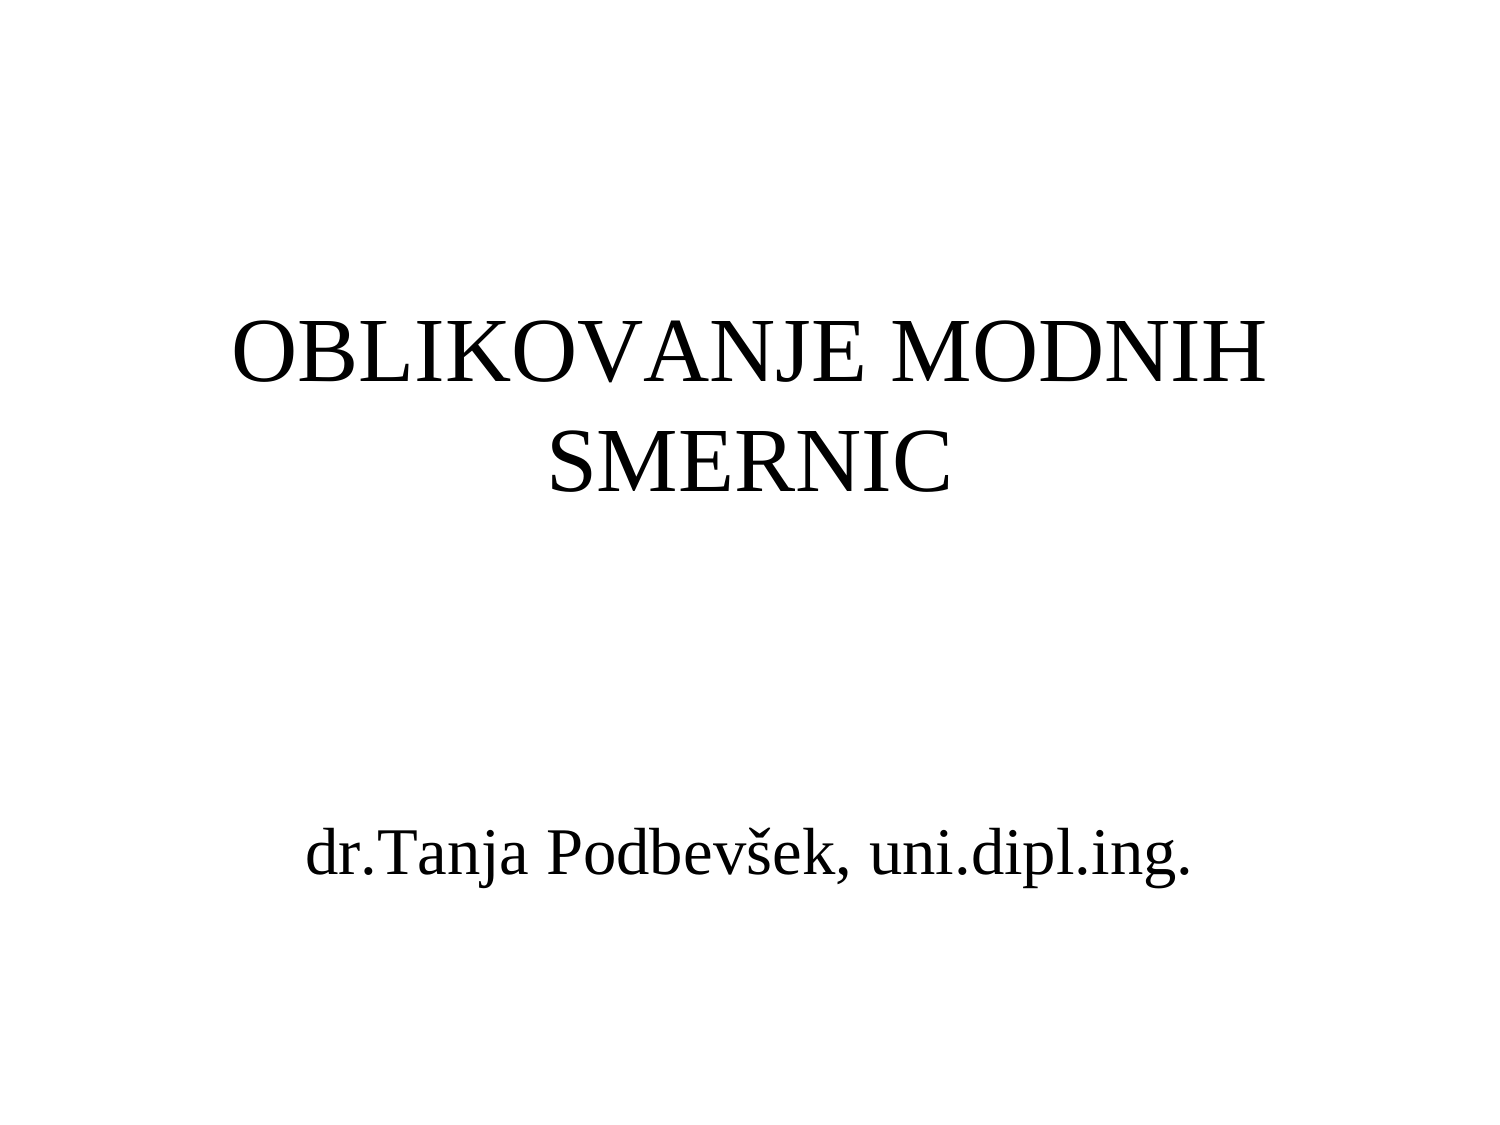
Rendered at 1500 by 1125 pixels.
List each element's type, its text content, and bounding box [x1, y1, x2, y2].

text_box dr.Tanja Podbevšek, uni.dipl.ing. [225, 800, 1276, 1088]
title OBLIKOVANJE MODNIH SMERNIC [112, 137, 1388, 663]
